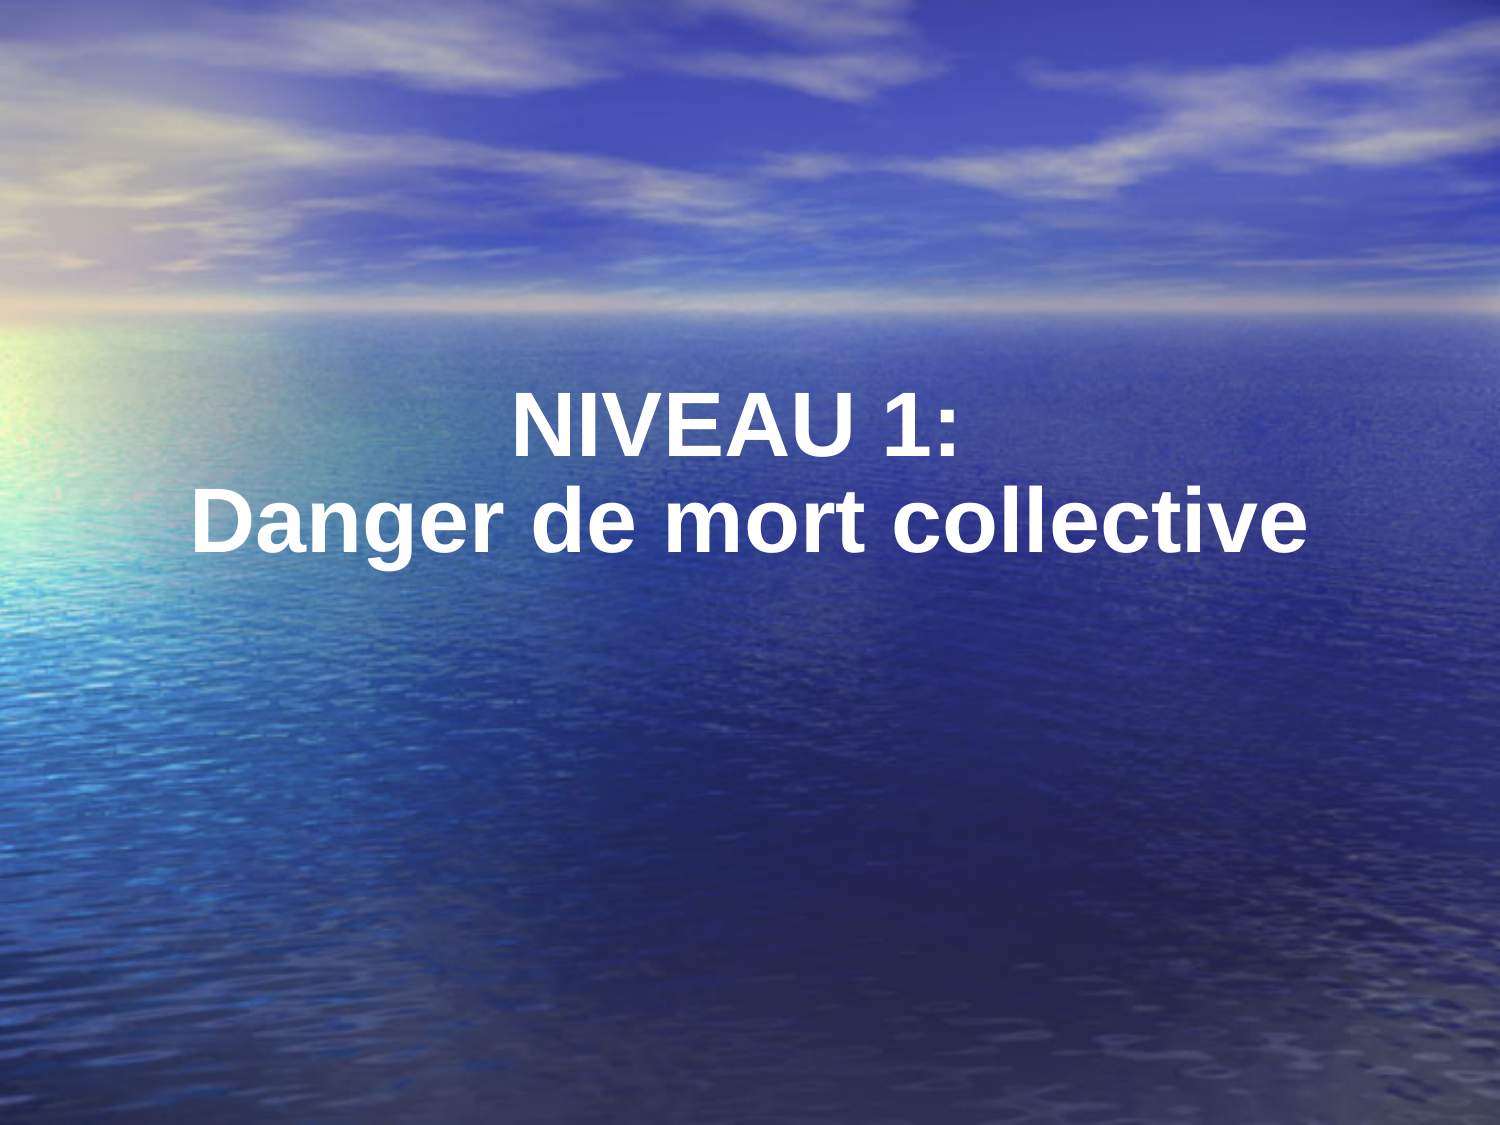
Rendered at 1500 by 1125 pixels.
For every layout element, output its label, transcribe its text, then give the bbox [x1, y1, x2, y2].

text_box NIVEAU 1: Danger de mort collective [112, 349, 1388, 591]
picture [0, 0, 1500, 1125]
